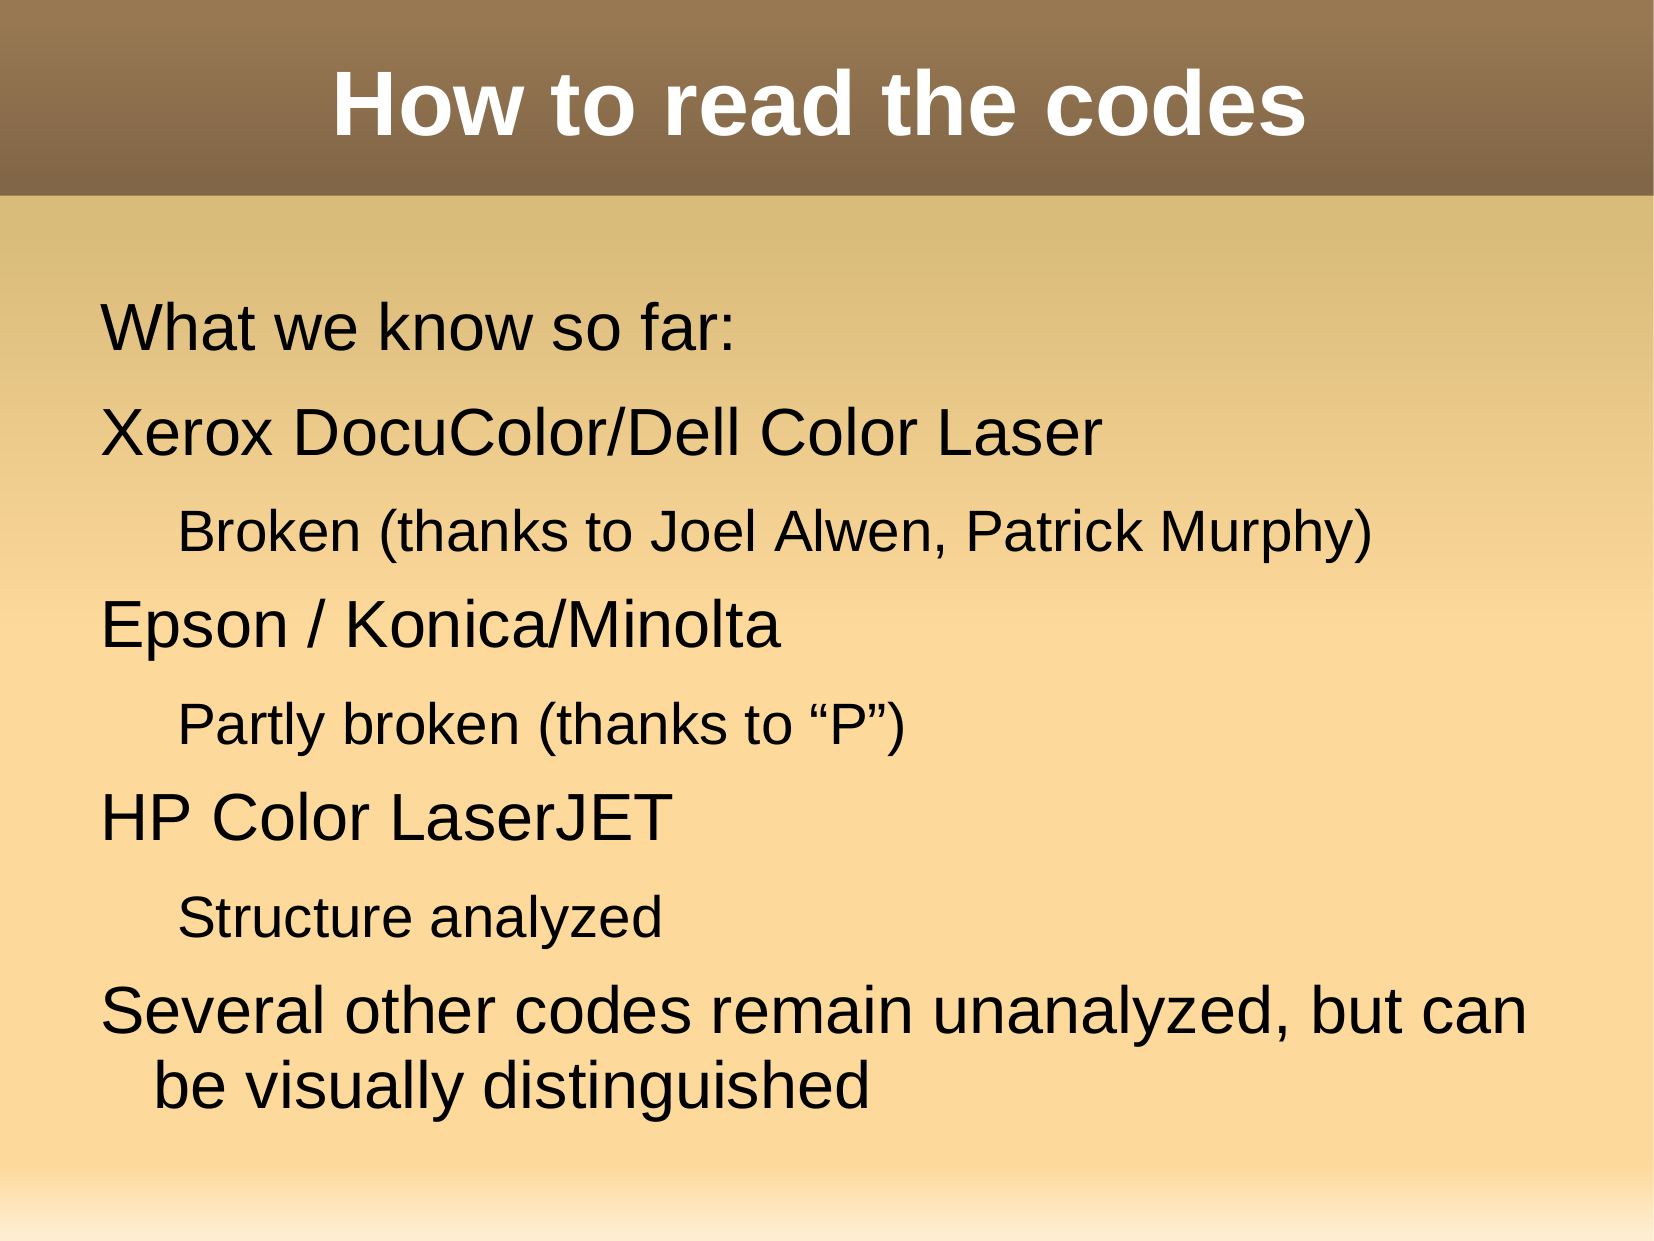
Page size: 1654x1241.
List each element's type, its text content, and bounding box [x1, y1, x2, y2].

picture [0, 0, 1654, 1241]
list What we know so far: Xerox DocuColor/Dell Color Laser Broken (thanks to Joel Alwen, Patrick Murphy) Epson / Konica/Minolta Partly broken (thanks to “P”) HP Color LaserJET Structure analyzed Several other codes remain unanalyzed, but can be visually distinguished [82, 290, 1571, 1150]
title How to read the codes [76, 0, 1565, 208]
